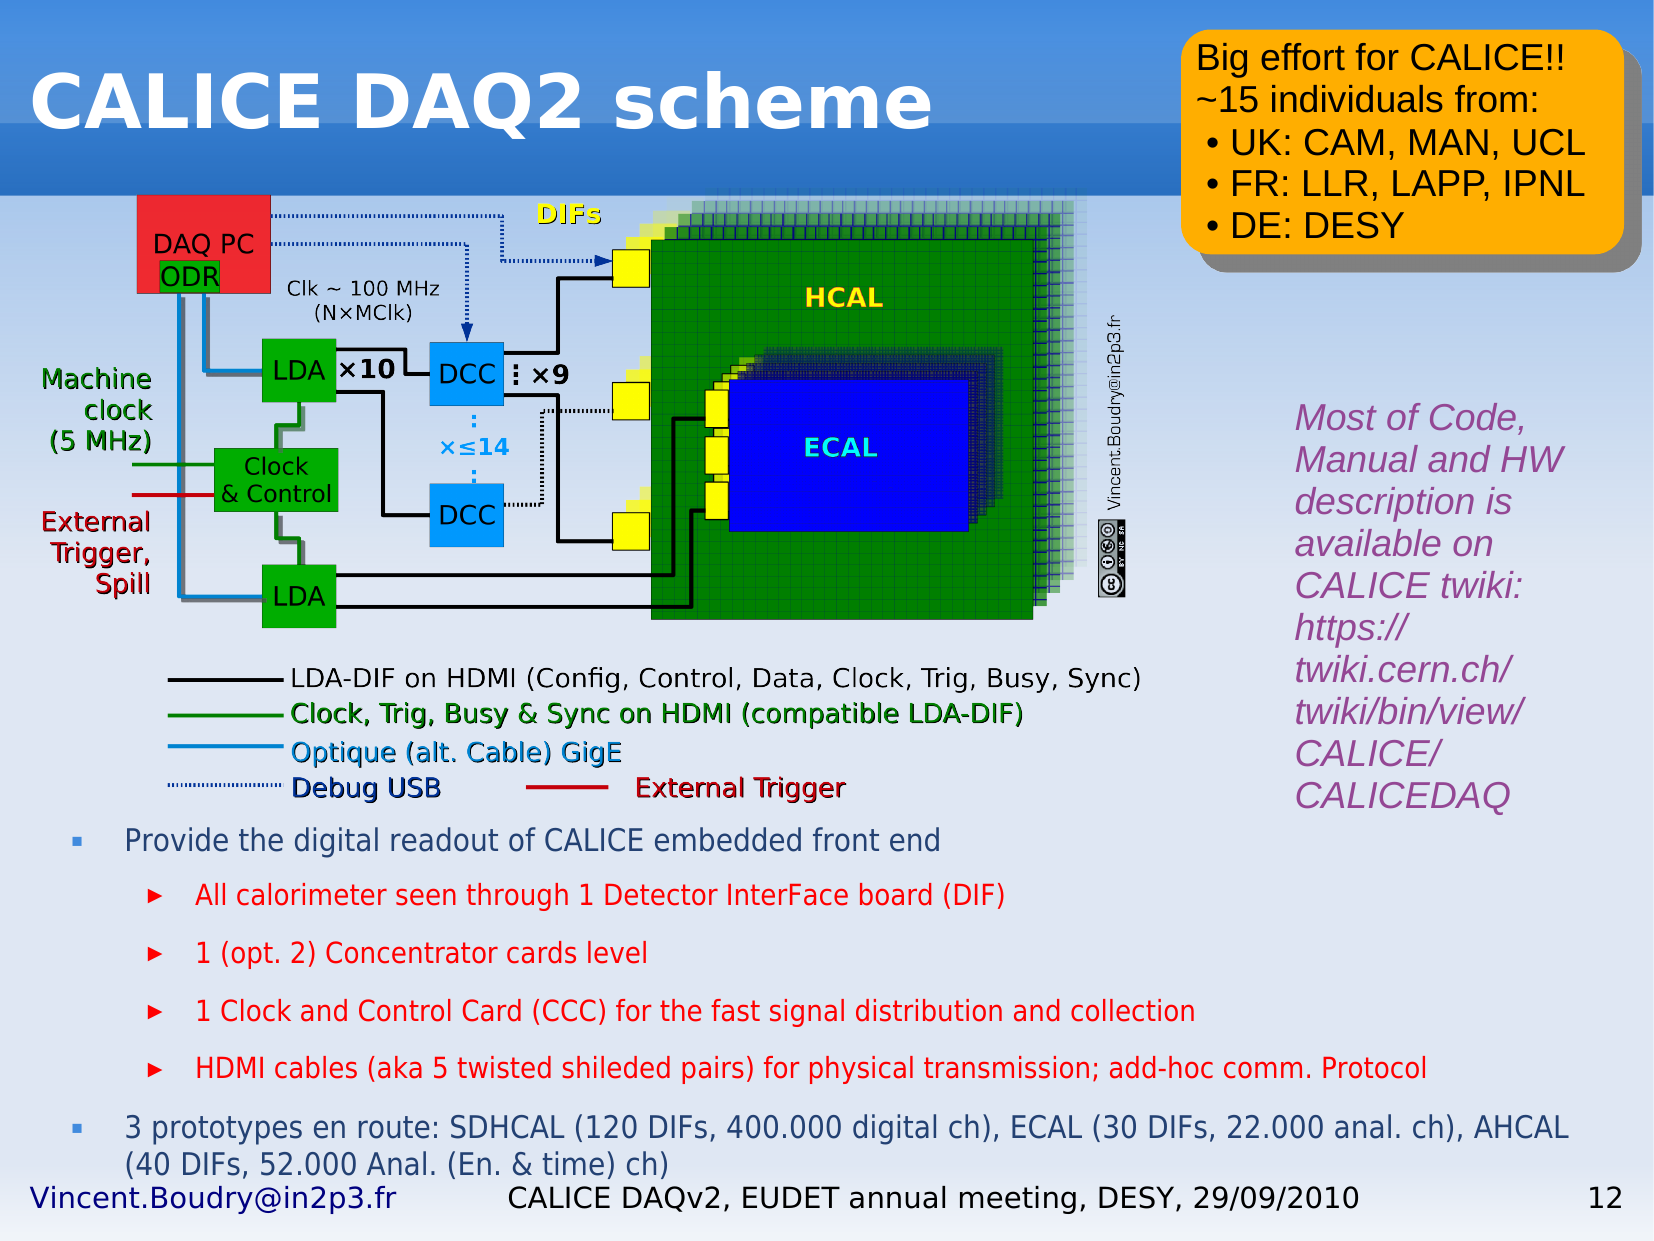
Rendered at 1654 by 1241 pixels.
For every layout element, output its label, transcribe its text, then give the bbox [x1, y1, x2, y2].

title CALICE DAQ2 scheme [29, 0, 1654, 207]
text_box Most of Code, Manual and HW description is available on CALICE twiki: https://twiki.cern.ch/twiki/bin/view/CALICE/CALICEDAQ [1279, 389, 1605, 783]
picture [0, 0, 1654, 1241]
text_box Big effort for CALICE!! ~15 individuals from: • UK: CAM, MAN, UCL • FR: LLR, LAPP, IPNL • DE: DESY [1181, 29, 1625, 255]
list Provide the digital readout of CALICE embedded front end All calorimeter seen through 1 Detector InterFace board (DIF) 1 (opt. 2) Concentrator cards level 1 Clock and Control Card (CCC) for the fast signal distribution and collection HDMI cables (aka 5 twisted shileded pairs) for physical transmission; add-hoc comm. Protocol 3 prototypes en route: SDHCAL (120 DIFs, 400.000 digital ch), ECAL (30 DIFs, 22.000 anal. ch), AHCAL (40 DIFs, 52.000 Anal. (En. & time) ch) [53, 822, 1589, 1182]
